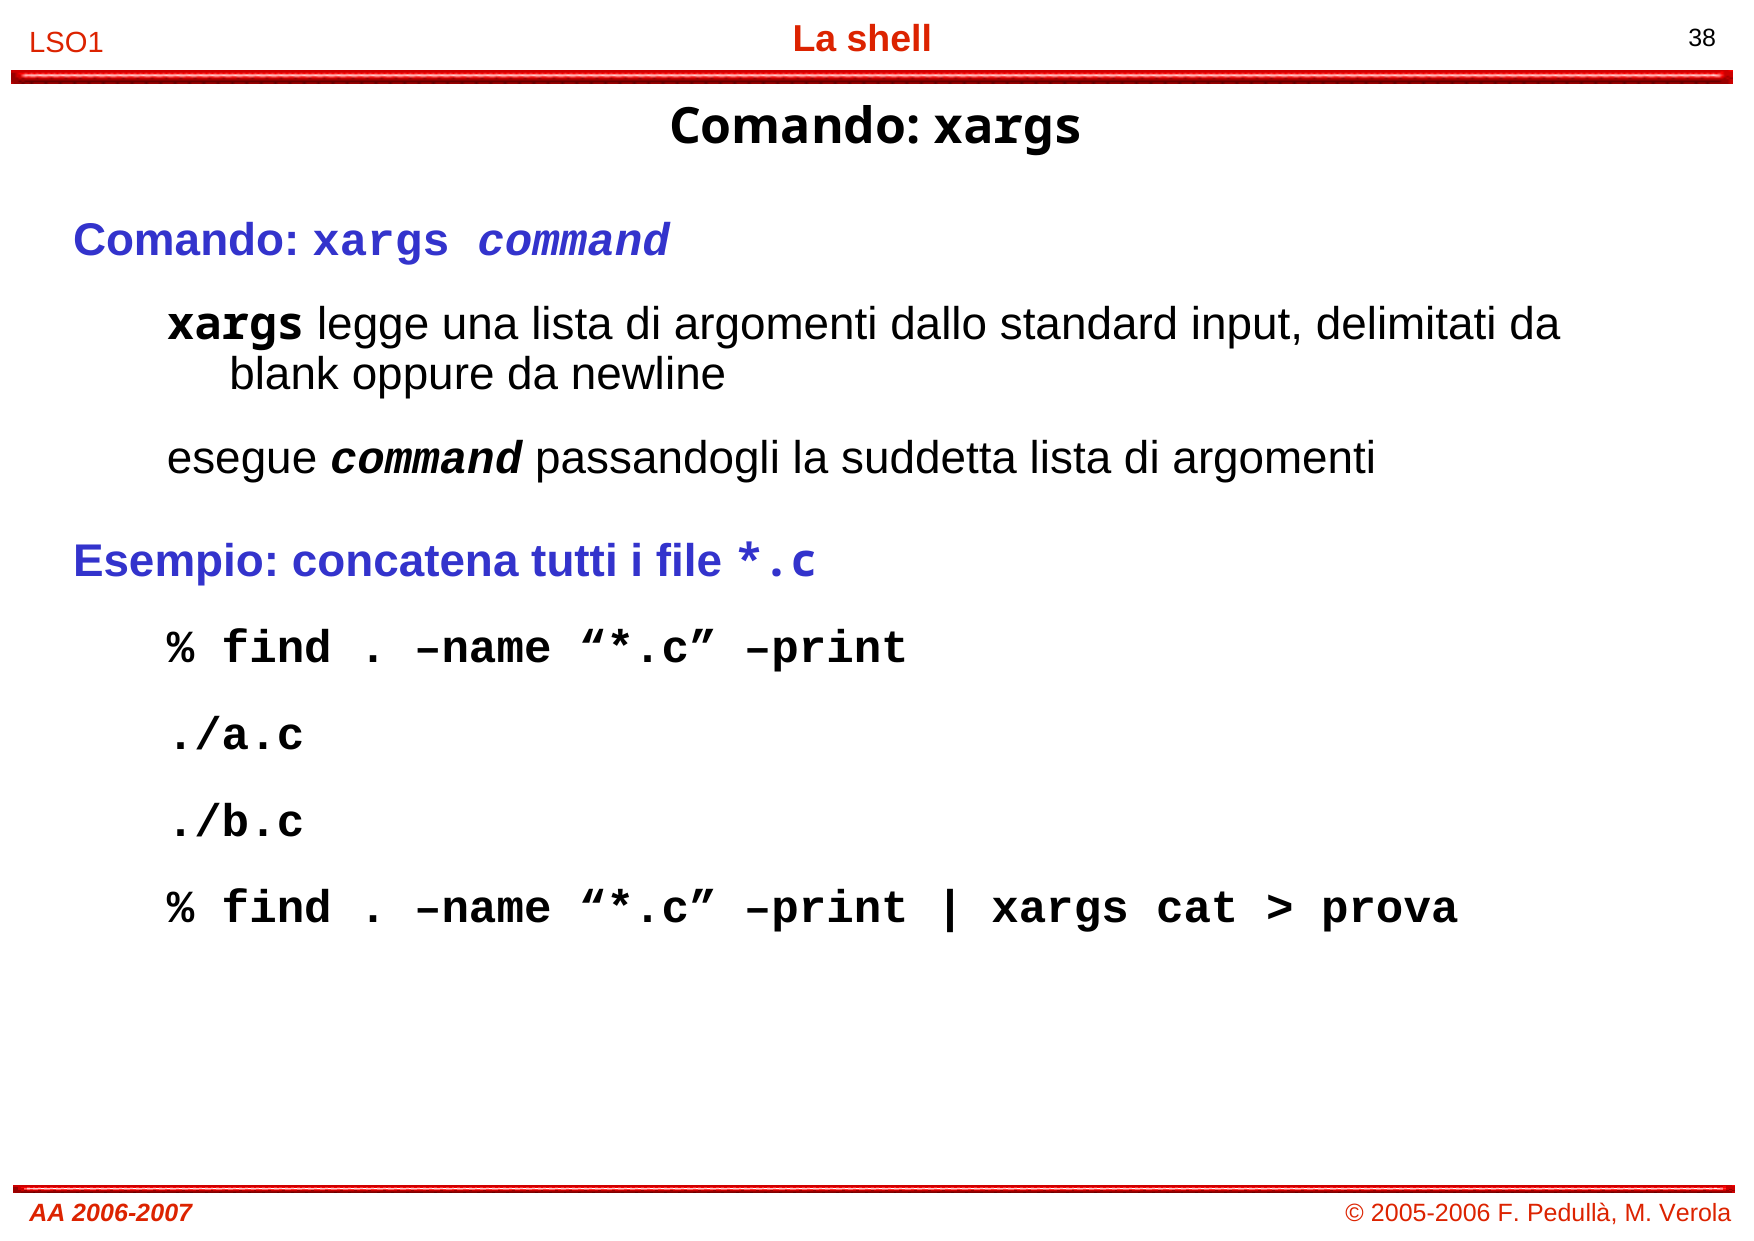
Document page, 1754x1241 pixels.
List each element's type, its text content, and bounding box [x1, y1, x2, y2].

picture [13, 1185, 1735, 1193]
list Comando: xargs command xargs legge una lista di argomenti dallo standard input, delimitati da blank oppure da newline esegue command passandogli la suddetta lista di argomenti Esempio: concatena tutti i file *.c % find . –name “*.c” –print ./a.c ./b.c % find . –name “*.c” –print | xargs cat > prova [58, 206, 1696, 1050]
picture [11, 70, 1733, 84]
title Comando: xargs [631, 78, 1122, 174]
